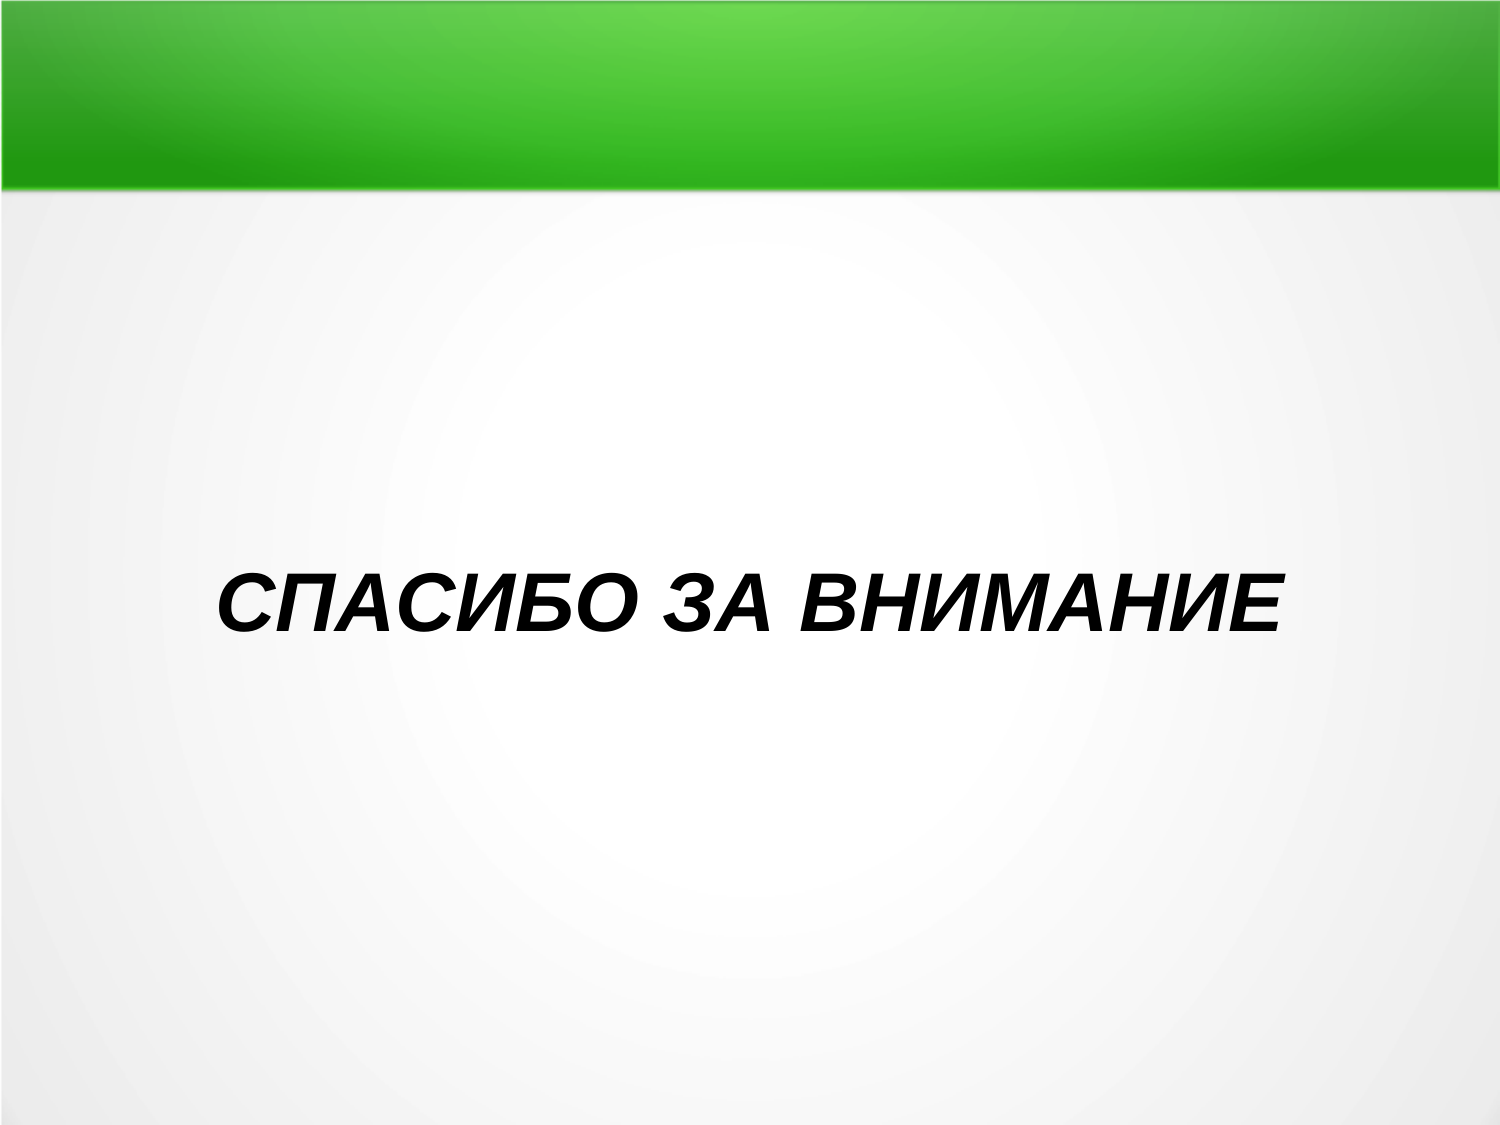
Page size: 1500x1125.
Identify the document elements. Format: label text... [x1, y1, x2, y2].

picture [0, 0, 1500, 1125]
text_box СПАСИБО ЗА ВНИМАНИЕ [75, 271, 1426, 924]
